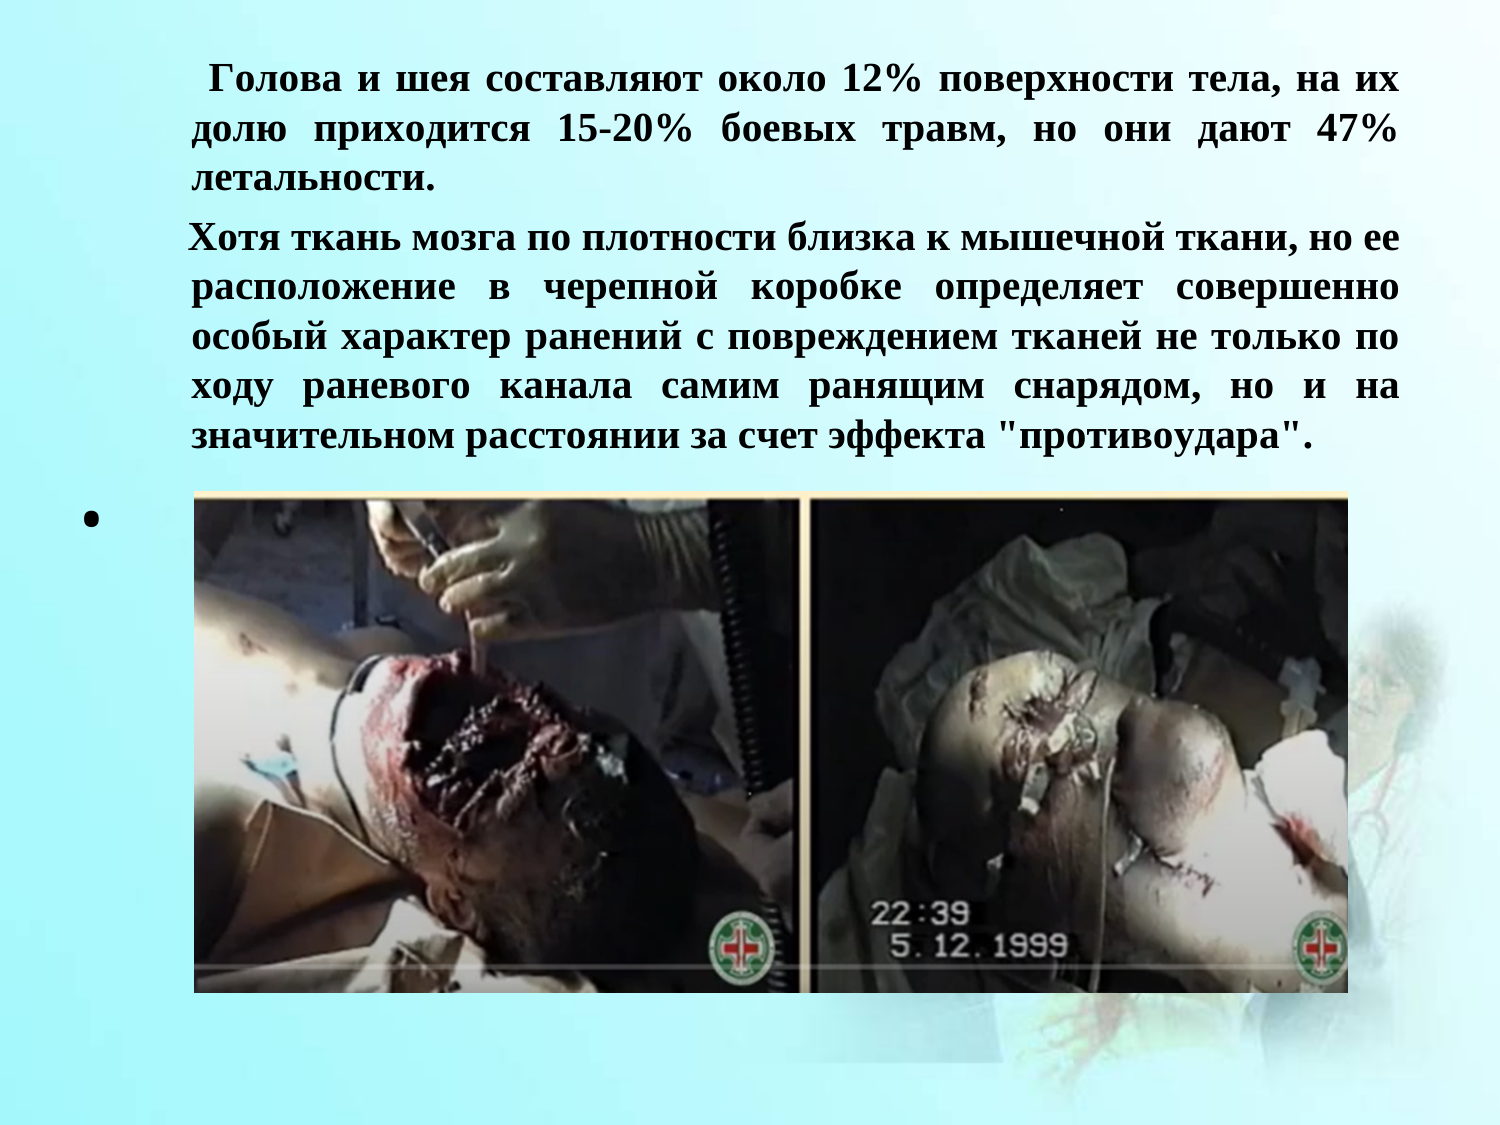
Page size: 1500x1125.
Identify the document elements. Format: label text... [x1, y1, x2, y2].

list Голова и шея составляют около 12% поверхности тела, на их долю приходится 15-20% боевых травм, но они дают 47% летальности. Хотя ткань мозга по плотности близка к мышечной ткани, но ее расположение в черепной коробке определяет совершенно особый характер ранений с повреждением тканей не только по ходу раневого канала самим ранящим снарядом, но и на значительном расстоянии за счет эффекта "противоудара". [64, 42, 1415, 468]
picture [194, 491, 1348, 993]
